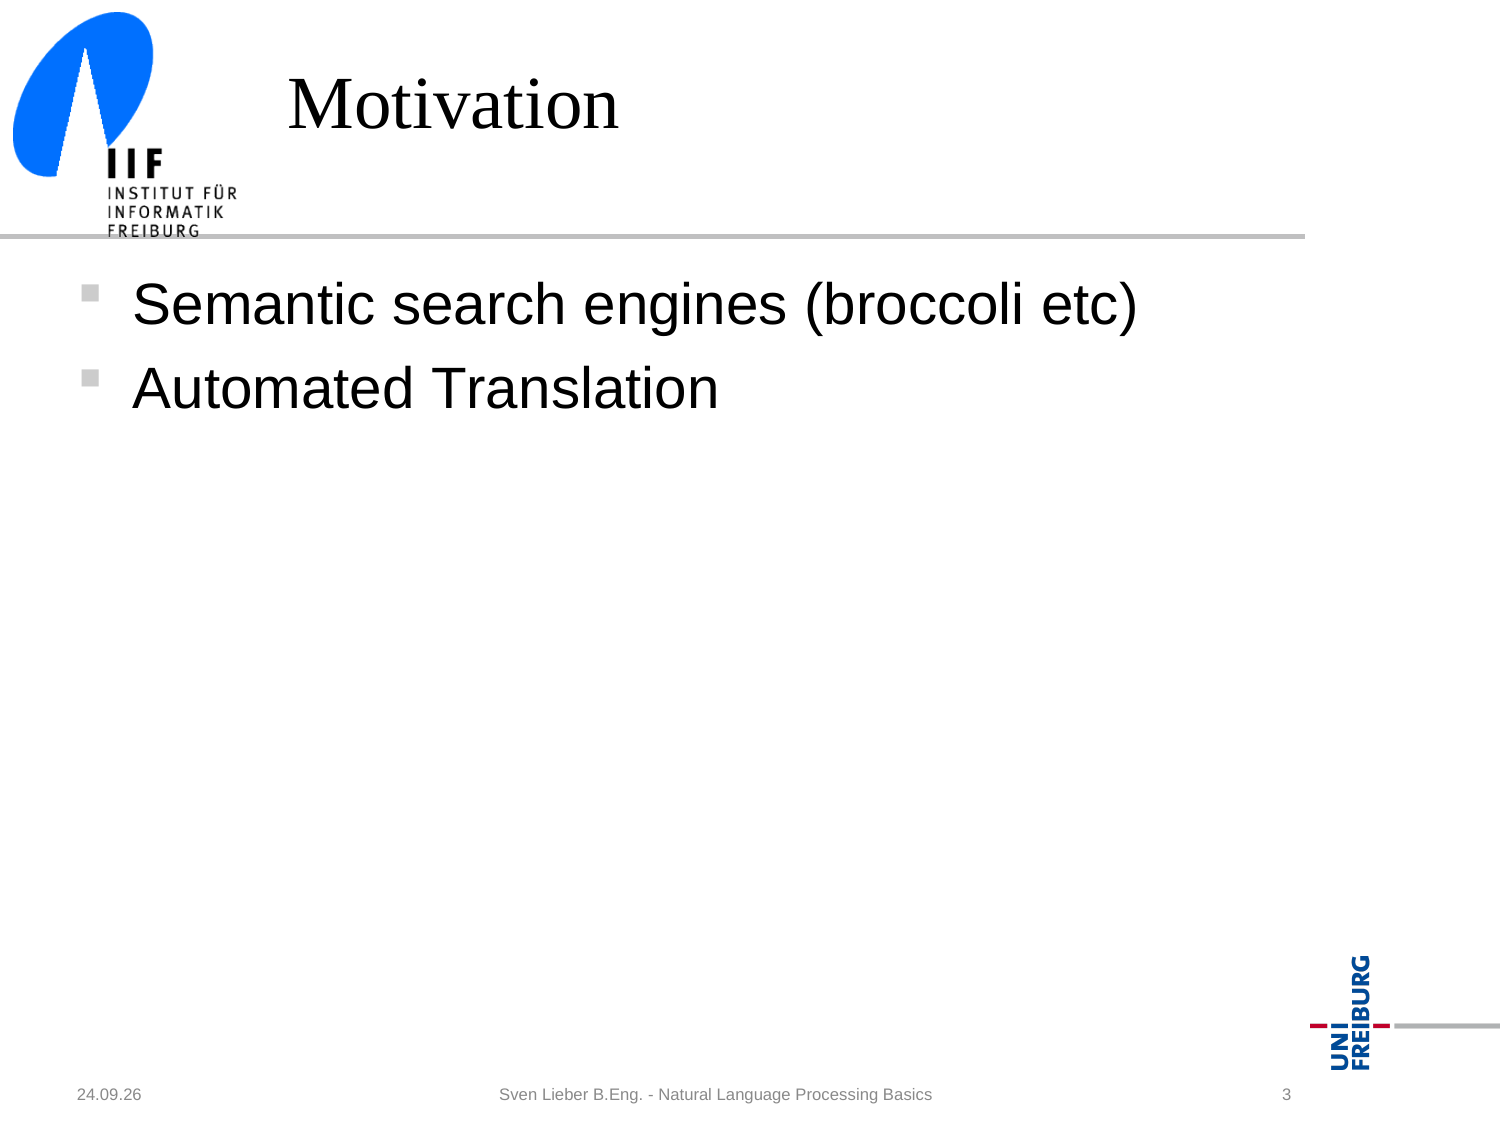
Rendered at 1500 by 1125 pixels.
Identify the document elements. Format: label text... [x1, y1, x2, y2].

title Motivation [272, 46, 1306, 152]
picture [1310, 956, 1500, 1070]
picture [13, 12, 237, 237]
list Semantic search engines (broccoli etc) Automated Translation [76, 265, 1306, 1012]
